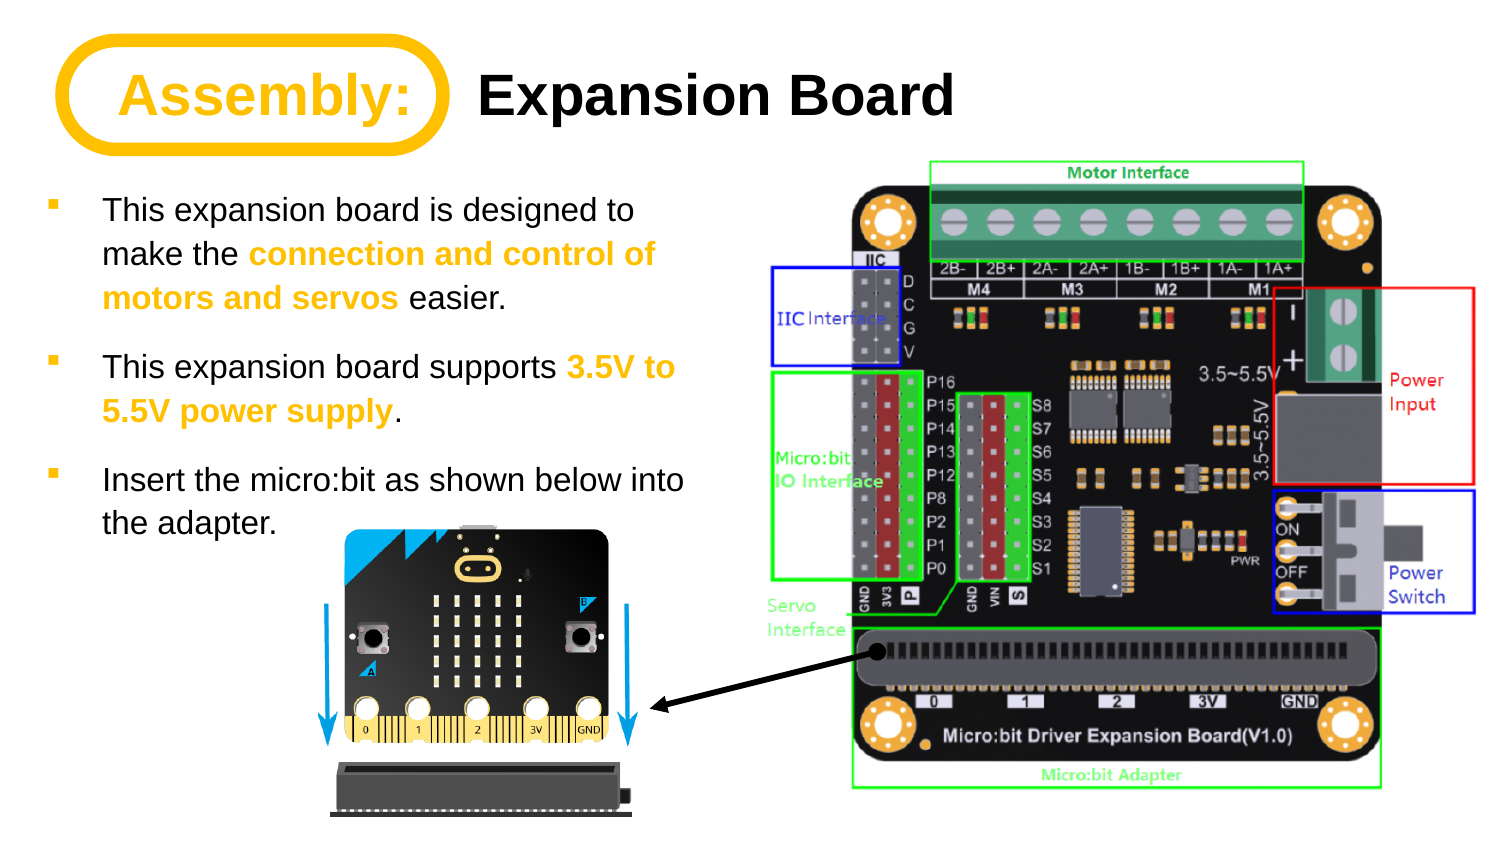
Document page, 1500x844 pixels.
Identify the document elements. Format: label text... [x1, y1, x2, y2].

picture [318, 519, 650, 827]
title Assembly: Expansion Board [110, 34, 1211, 159]
picture [738, 147, 1477, 804]
title Assembly: Expansion Board [110, 48, 436, 142]
text_box This expansion board is designed to make the connection and control of motors and servos easier. This expansion board supports 3.5V to 5.5V power supply. Insert the micro:bit as shown below into the adapter. [29, 177, 738, 624]
